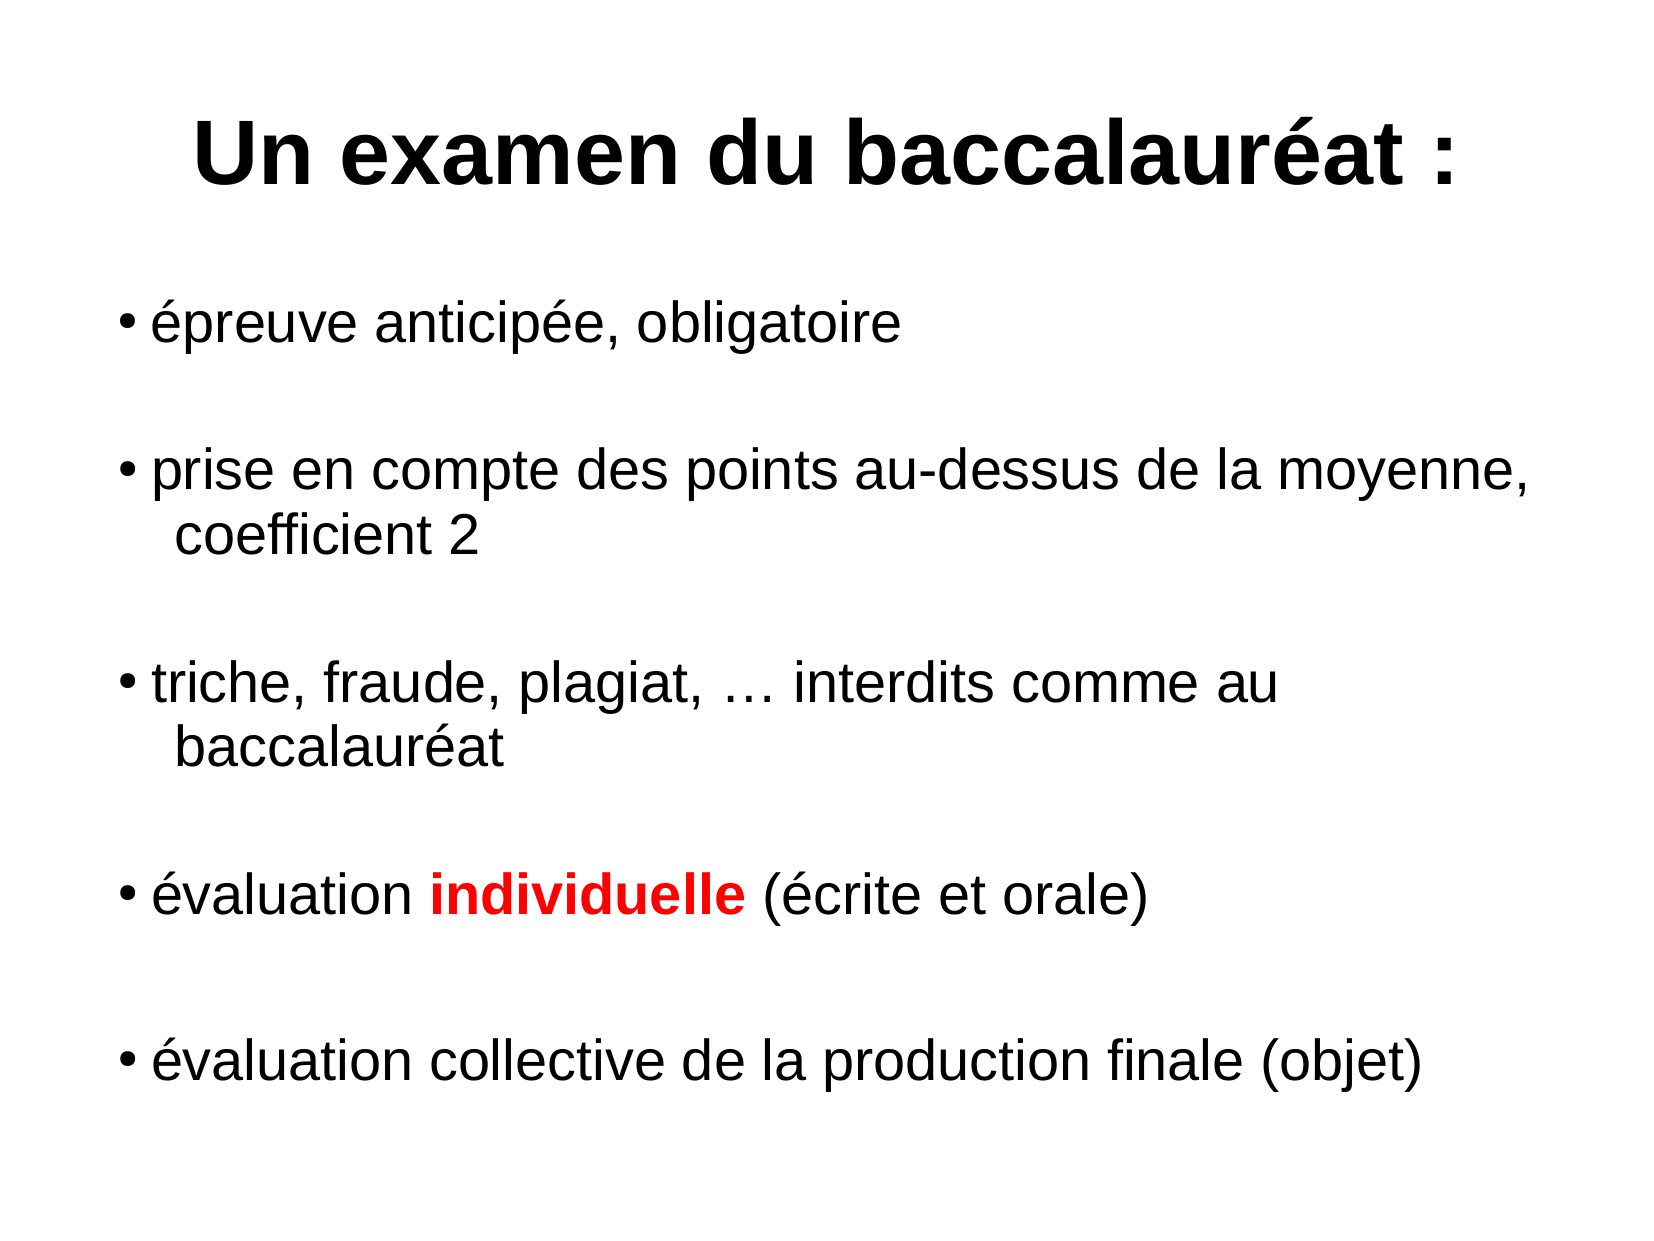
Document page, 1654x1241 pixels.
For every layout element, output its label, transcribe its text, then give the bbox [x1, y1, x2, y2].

title Un examen du baccalauréat : [82, 49, 1571, 257]
list épreuve anticipée, obligatoire prise en compte des points au-dessus de la moyenne, coefficient 2 triche, fraude, plagiat, … interdits comme au baccalauréat évaluation individuelle (écrite et orale) évaluation collective de la production finale (objet) [82, 290, 1561, 1158]
